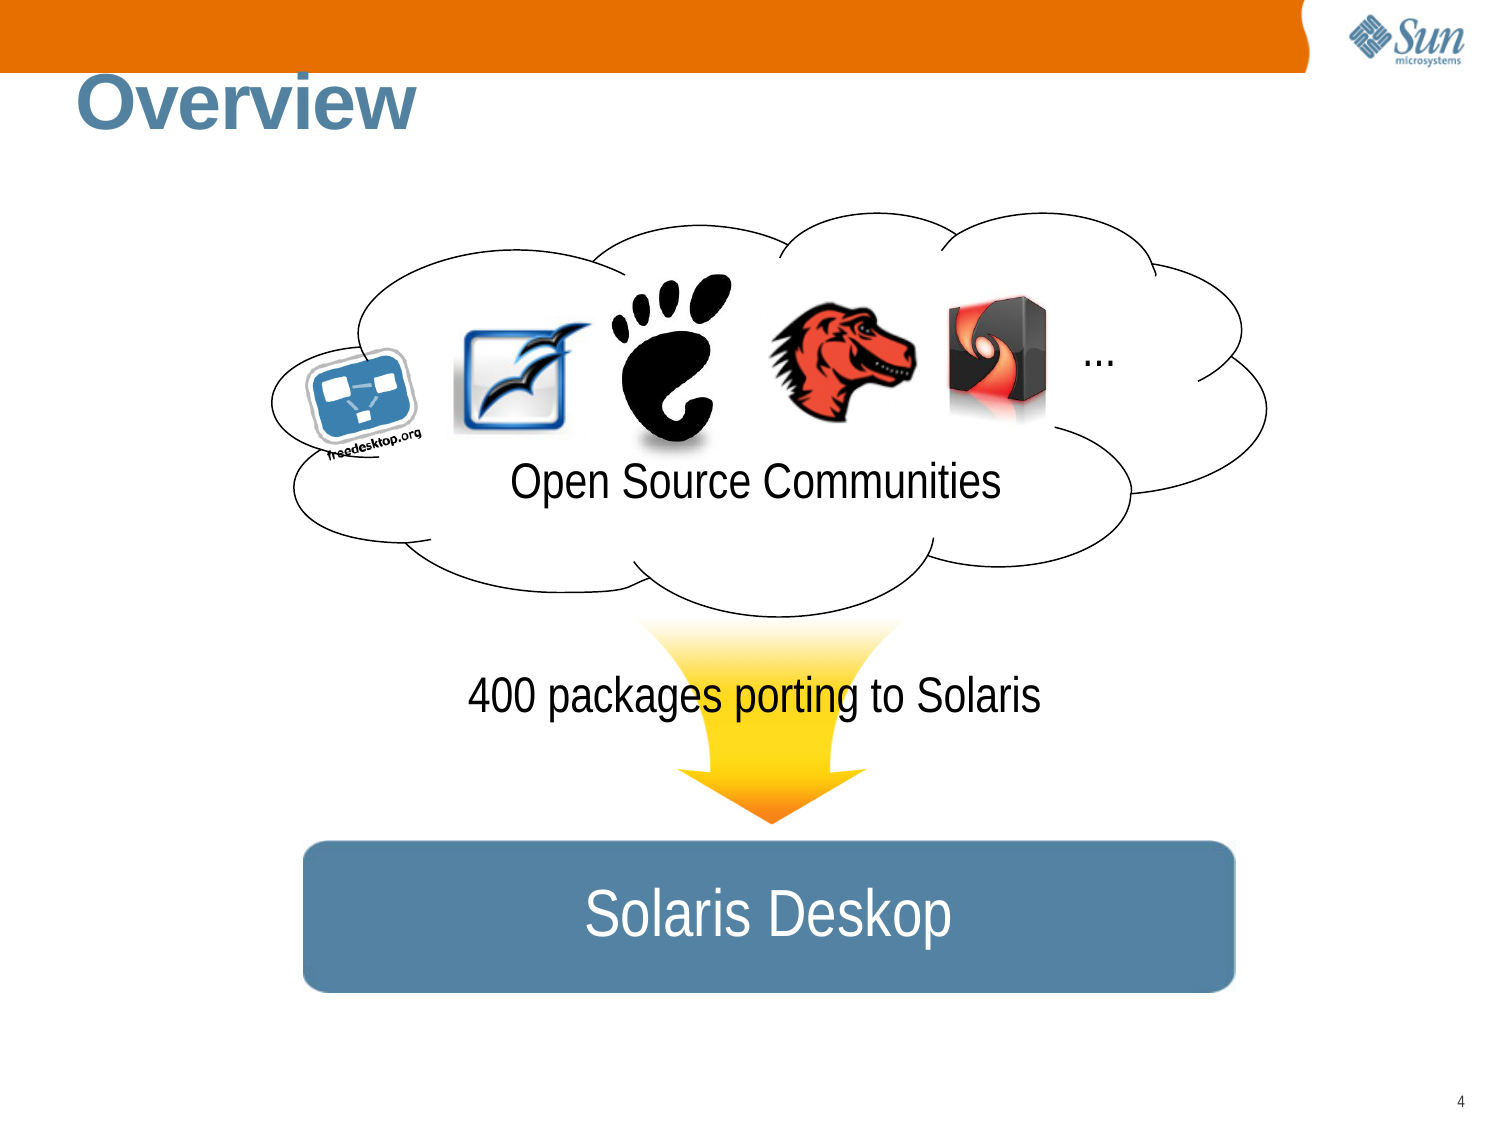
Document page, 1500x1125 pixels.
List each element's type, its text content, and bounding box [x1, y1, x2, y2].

picture [303, 345, 423, 462]
picture [303, 840, 1236, 993]
picture [602, 271, 743, 459]
picture [693, 600, 866, 616]
picture [944, 291, 1050, 429]
text_box Open Source Communities [510, 459, 1167, 517]
picture [594, 600, 944, 673]
title Overview [75, 87, 1479, 192]
picture [445, 315, 596, 441]
picture [303, 445, 317, 462]
picture [0, 0, 1500, 73]
text_box ... [1082, 327, 1228, 384]
picture [594, 730, 944, 825]
text_box 400 packages porting to Solaris [467, 673, 1329, 730]
picture [759, 290, 926, 438]
picture [303, 345, 359, 360]
